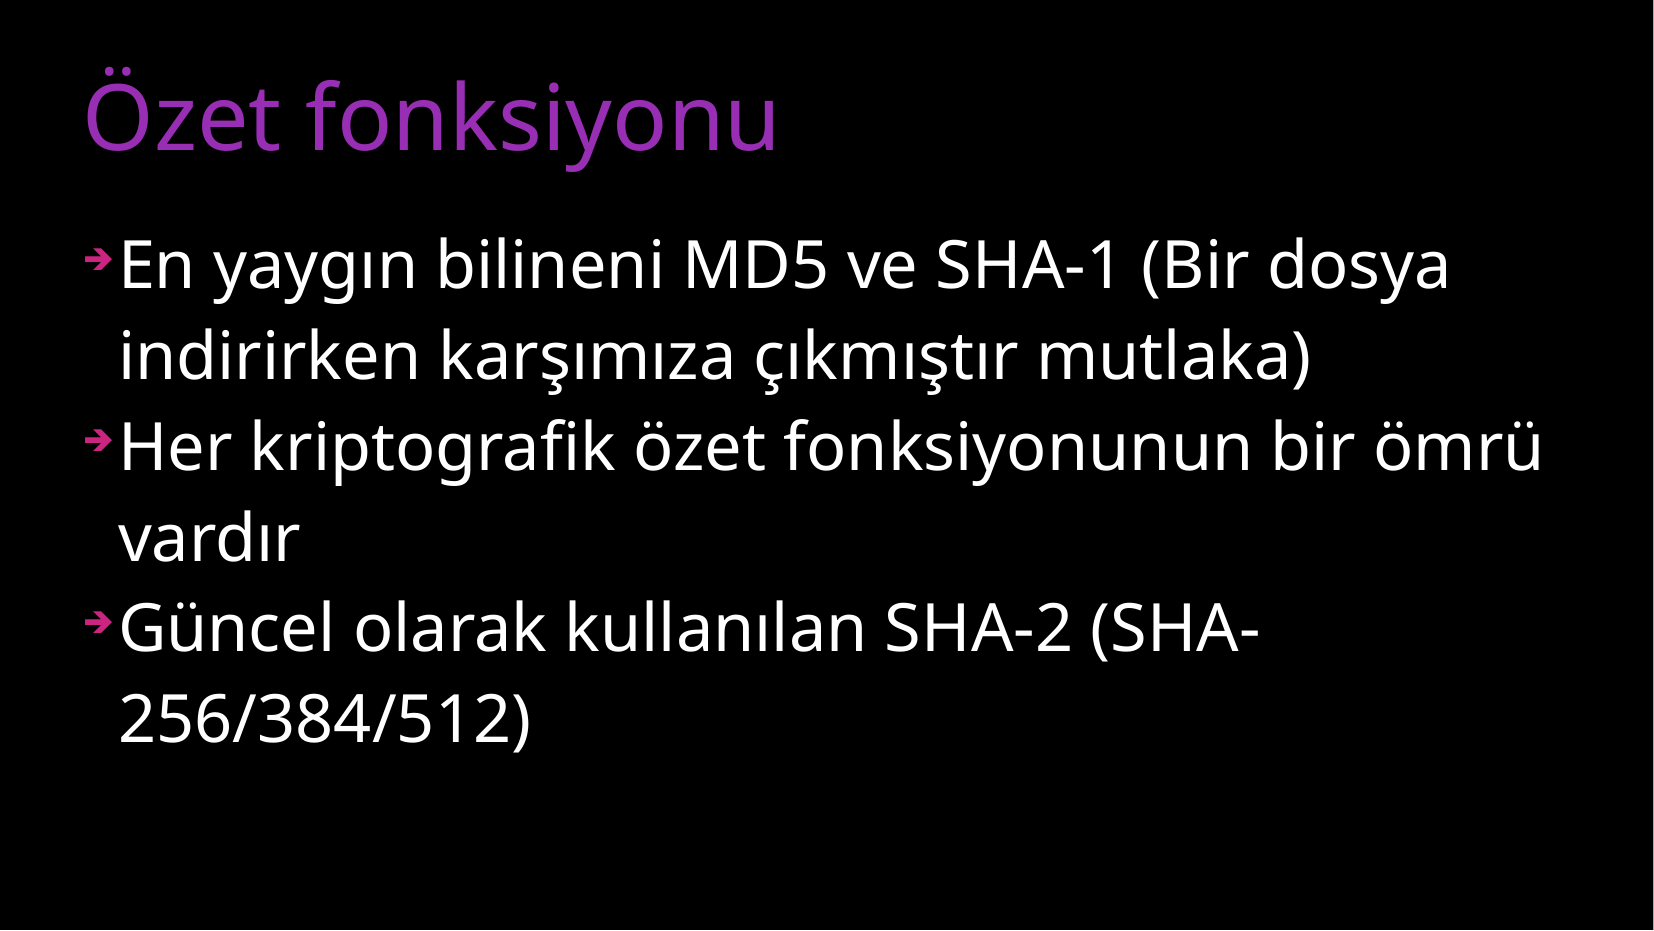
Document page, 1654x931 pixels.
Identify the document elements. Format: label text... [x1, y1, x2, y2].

title Özet fonksiyonu [82, 37, 1571, 193]
subtitle En yaygın bilineni MD5 ve SHA-1 (Bir dosya indirirken karşımıza çıkmıştır mutlaka) Her kriptografik özet fonksiyonunun bir ömrü vardır Güncel olarak kullanılan SHA-2 (SHA-256/384/512) [82, 217, 1571, 758]
